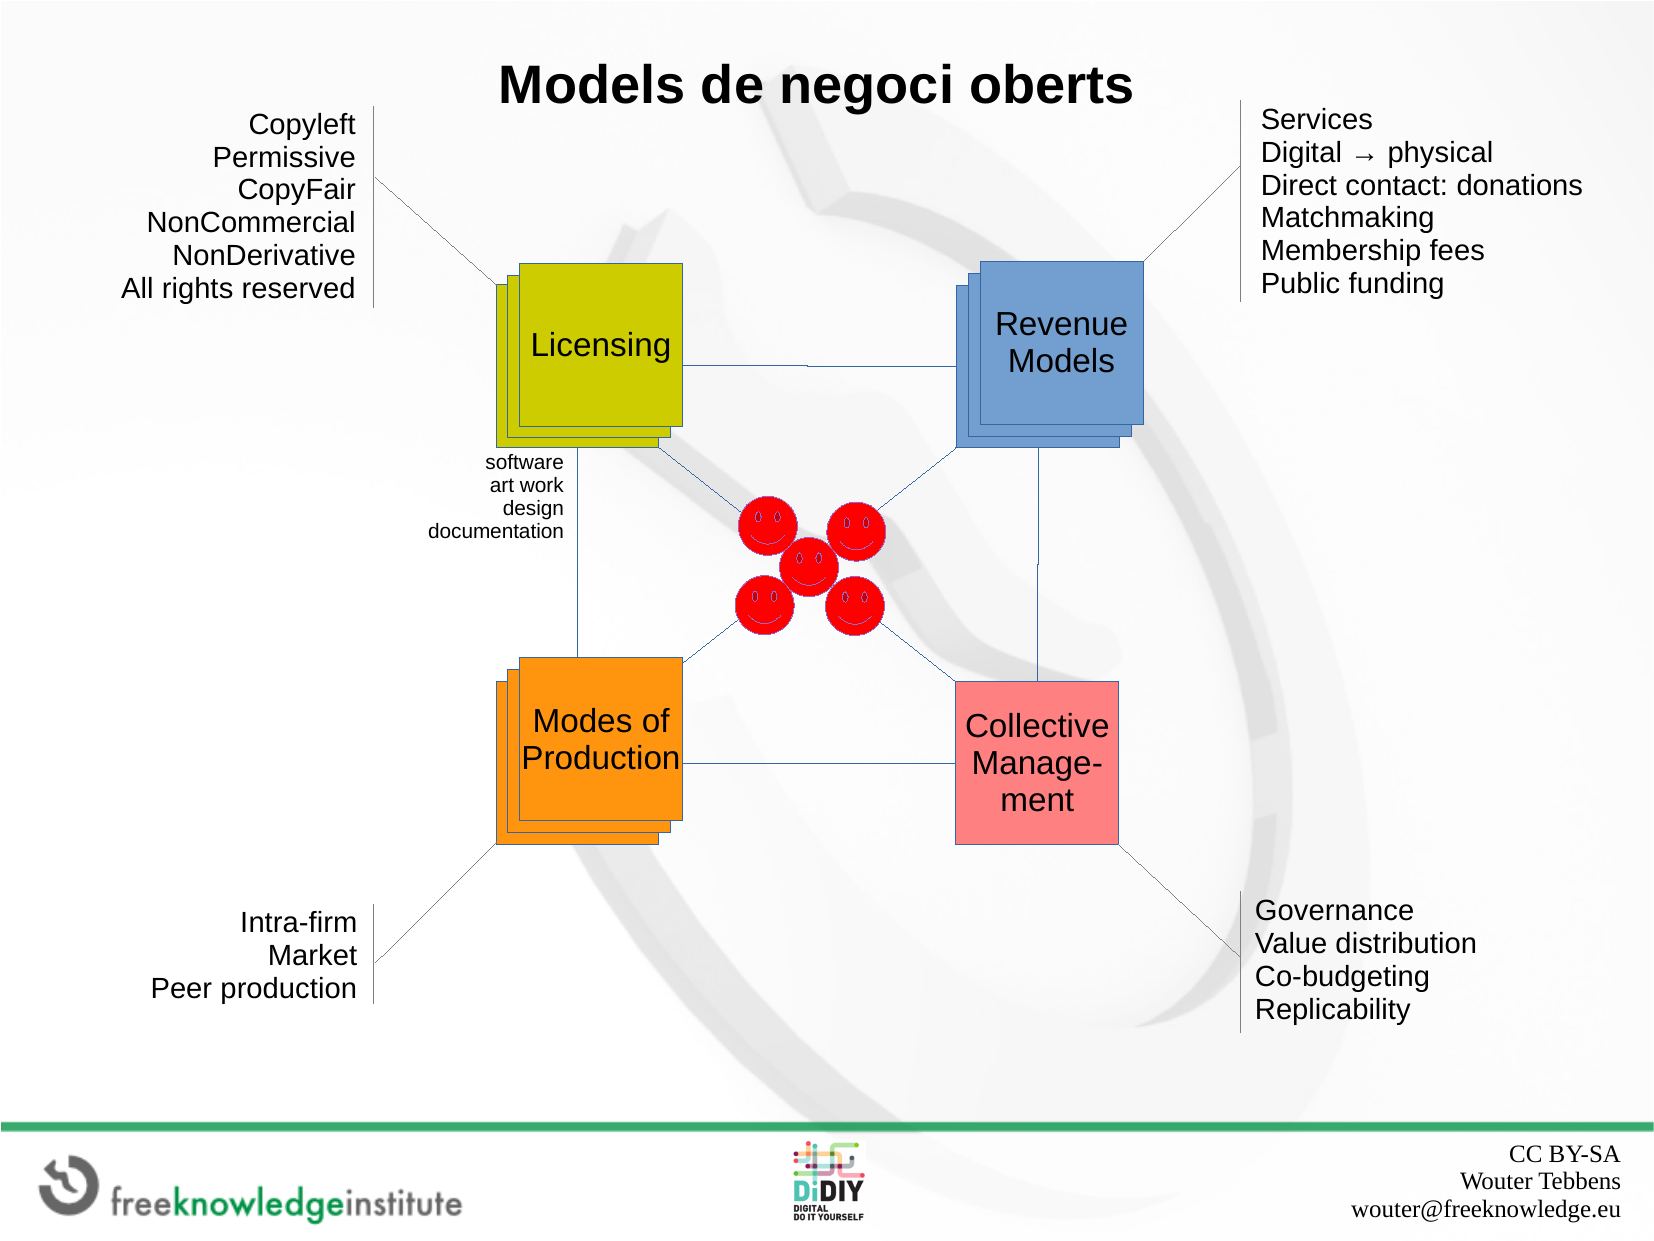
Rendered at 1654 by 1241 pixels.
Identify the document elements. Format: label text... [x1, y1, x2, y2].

text_box Intra-firm Market Peer production [107, 898, 373, 1028]
text_box [735, 496, 886, 636]
text_box Licensing [507, 275, 671, 438]
picture [1, 1, 1654, 1241]
text_box software art work design documentation [413, 442, 579, 552]
text_box [496, 669, 671, 845]
text_box Revenue Models [968, 273, 1132, 437]
text_box Revenue Models [956, 285, 1120, 448]
text_box Services Digital → physical Direct contact: donations Matchmaking Membership fees Public funding [1246, 95, 1599, 308]
text_box Licensing [519, 263, 683, 427]
text_box Governance Value distribution Co-budgeting Replicability [1240, 887, 1493, 1033]
text_box Copyleft Permissive CopyFair NonCommercial NonDerivative All rights reserved [106, 100, 371, 312]
text_box Models de negoci oberts [484, 47, 1151, 123]
text_box Collective Manage- ment [955, 681, 1119, 845]
text_box Licensing [496, 284, 659, 448]
text_box Modes of Production [519, 657, 683, 821]
text_box Revenue Models [980, 261, 1144, 425]
